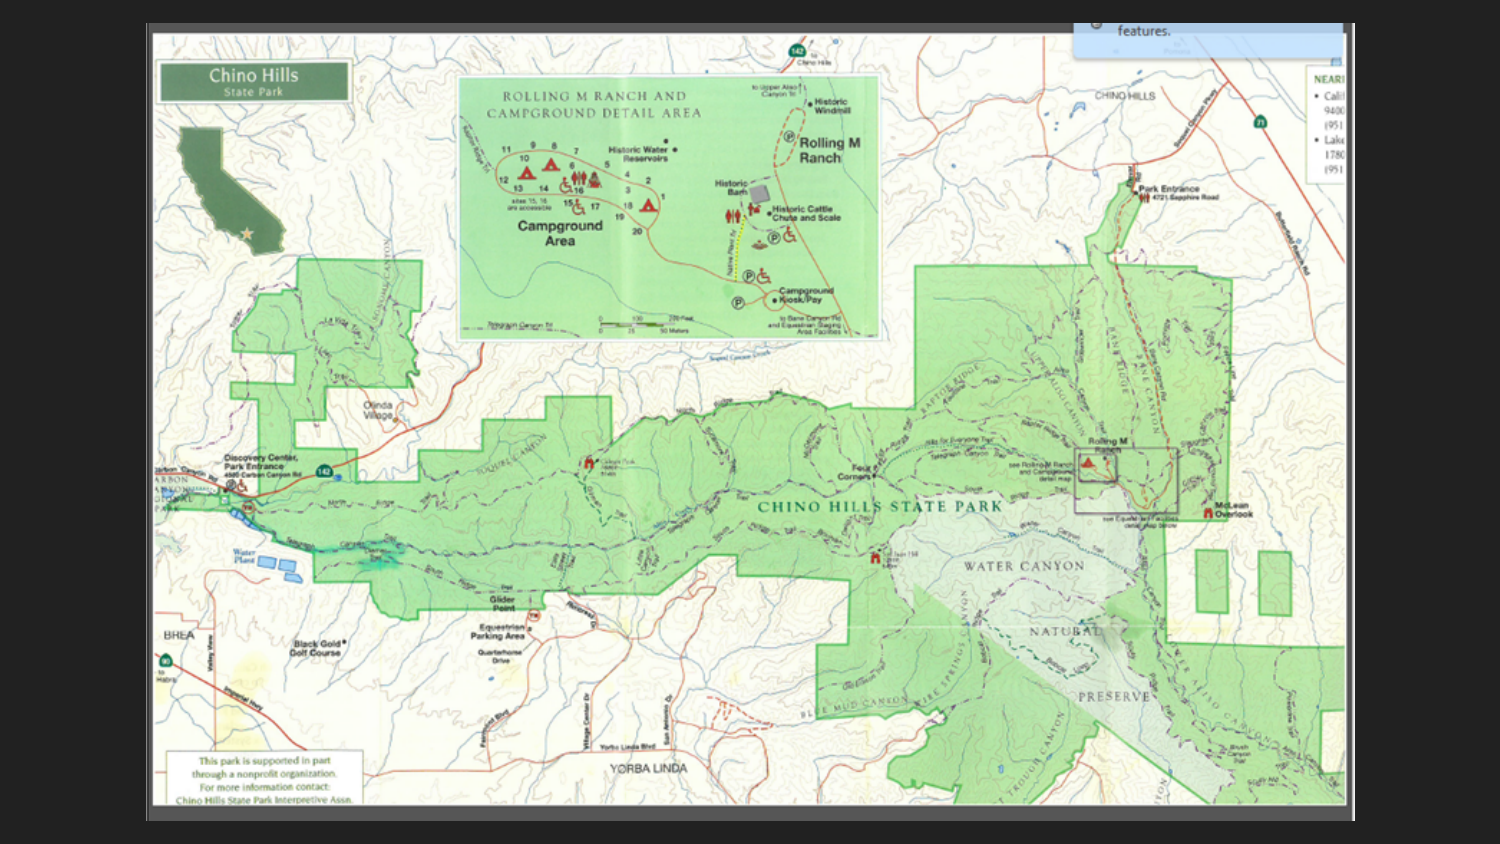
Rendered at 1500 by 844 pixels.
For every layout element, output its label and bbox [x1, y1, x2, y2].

picture [146, 23, 1355, 821]
